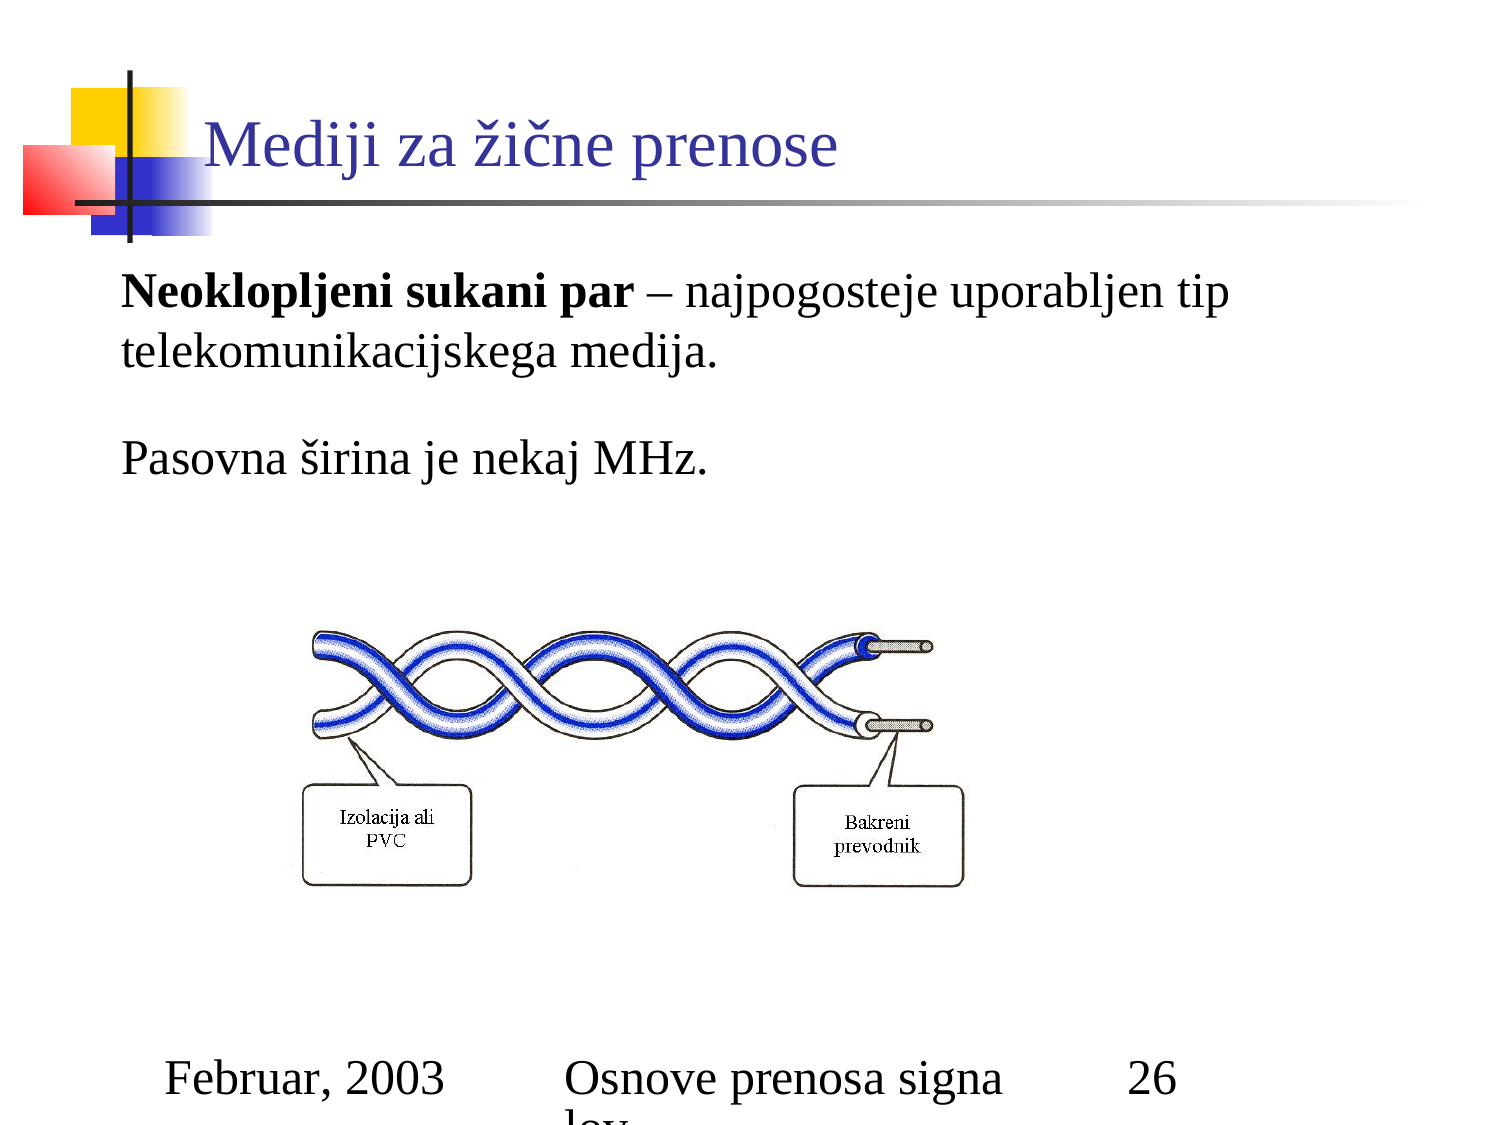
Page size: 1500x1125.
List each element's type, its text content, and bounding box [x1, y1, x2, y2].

list Neoklopljeni sukani par – najpogosteje uporabljen tip telekomunikacijskega medija. Pasovna širina je nekaj MHz. [50, 249, 1469, 526]
picture [249, 612, 988, 899]
title Mediji za žične prenose [188, 92, 1468, 188]
